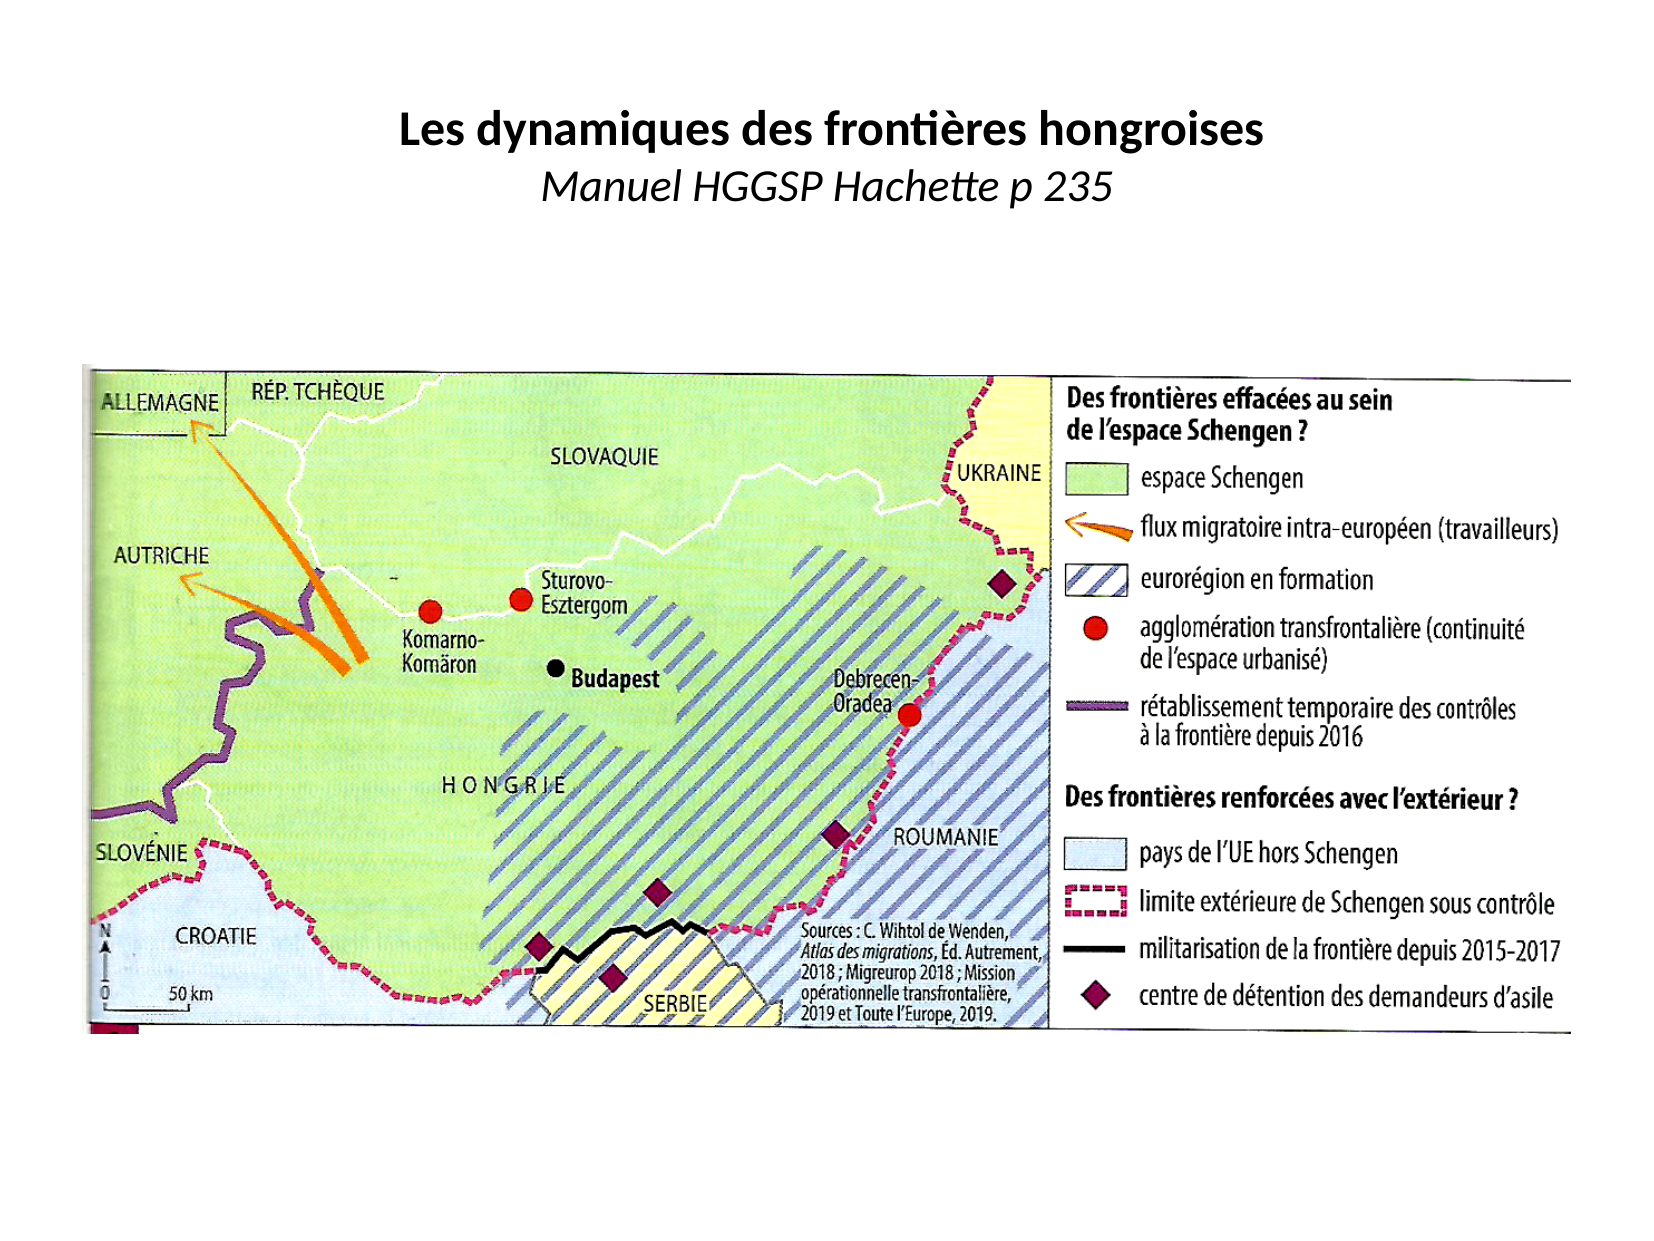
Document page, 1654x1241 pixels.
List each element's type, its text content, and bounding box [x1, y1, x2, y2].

title Les dynamiques des frontières hongroises Manuel HGGSP Hachette p 235 [82, 49, 1571, 257]
picture [82, 364, 845, 1035]
list [845, 290, 1572, 1241]
